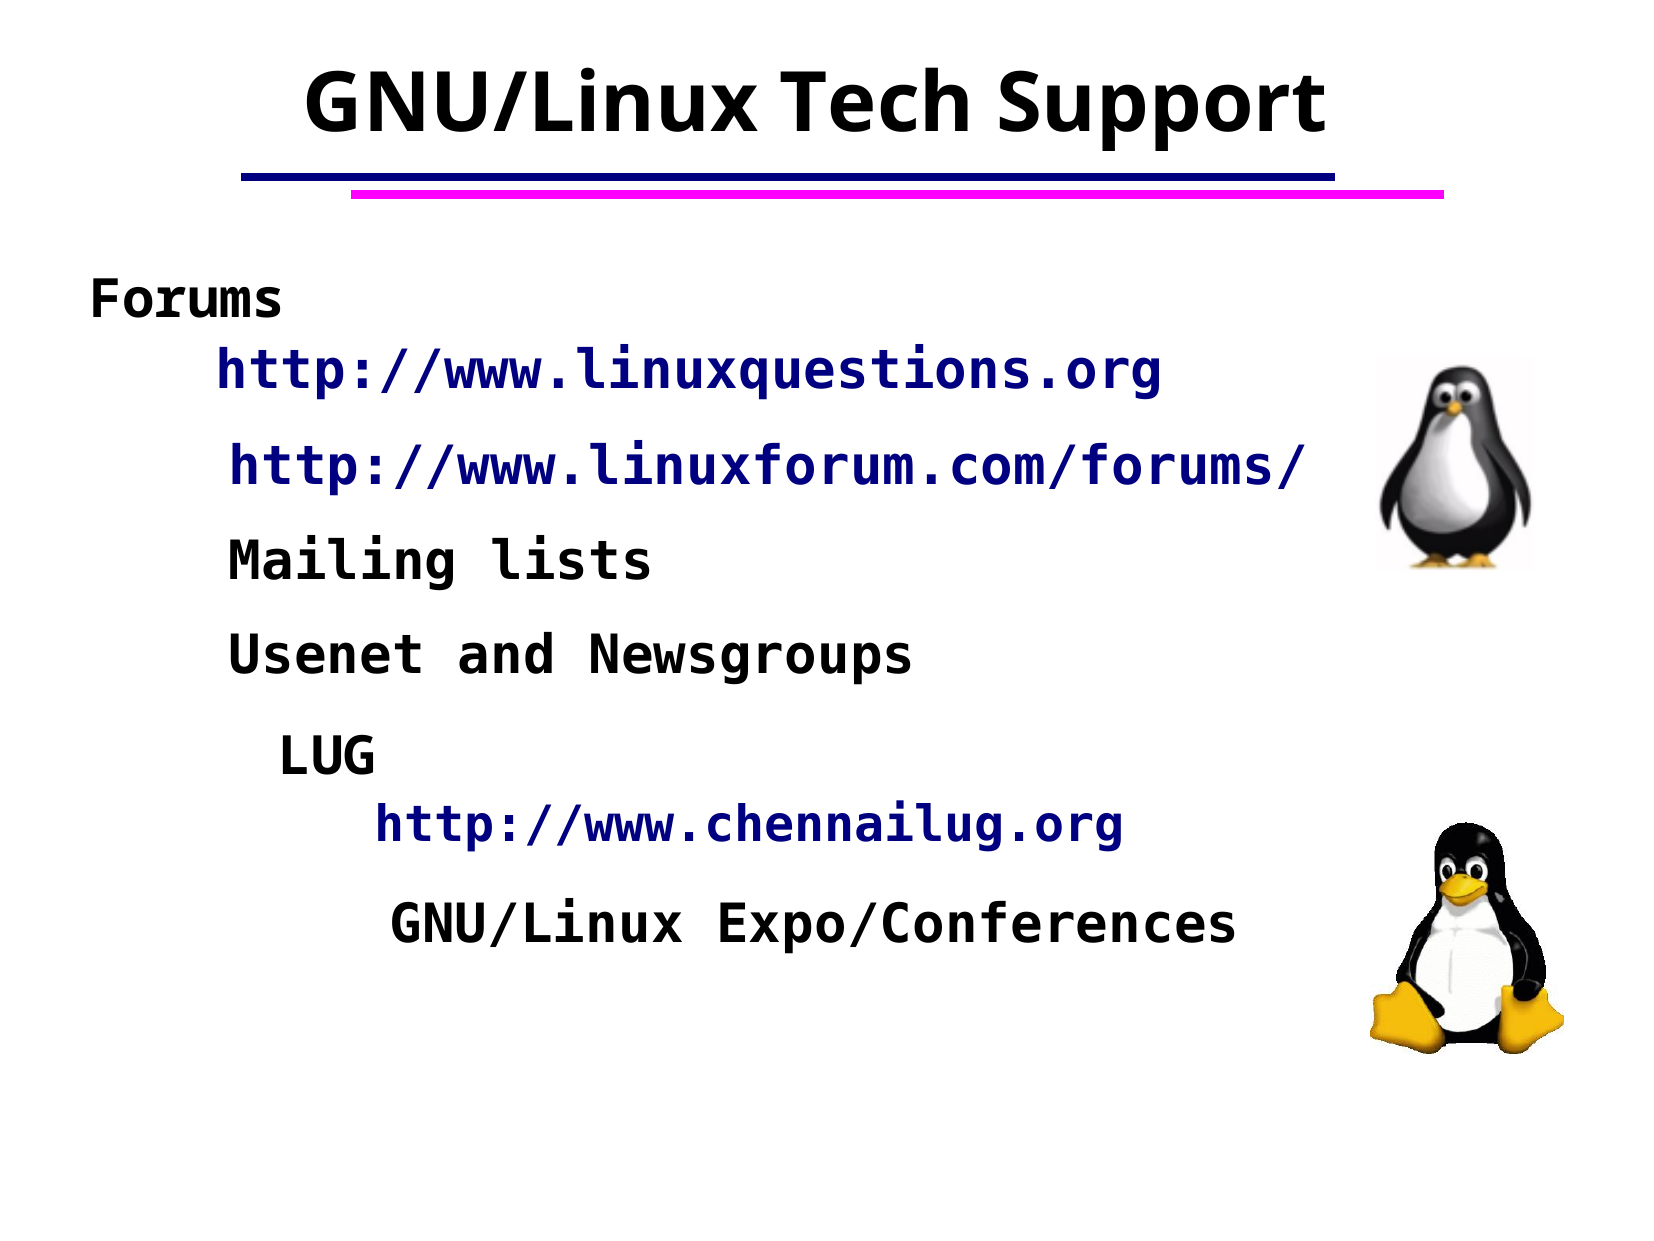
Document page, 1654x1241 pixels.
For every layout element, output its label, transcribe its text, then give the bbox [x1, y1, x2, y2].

text_box LUG [278, 717, 413, 782]
text_box http://www.linuxquestions.org http://www.linuxforum.com/forums/ Mailing lists Usenet and Newsgroups [163, 334, 1496, 682]
text_box Forums [89, 259, 376, 325]
text_box http://www.chennailug.org [314, 794, 1202, 856]
picture [1496, 357, 1540, 581]
text_box GNU/Linux Tech Support [302, 42, 1524, 150]
picture [1370, 822, 1564, 1055]
text_box GNU/Linux Expo/Conferences [389, 892, 1309, 956]
